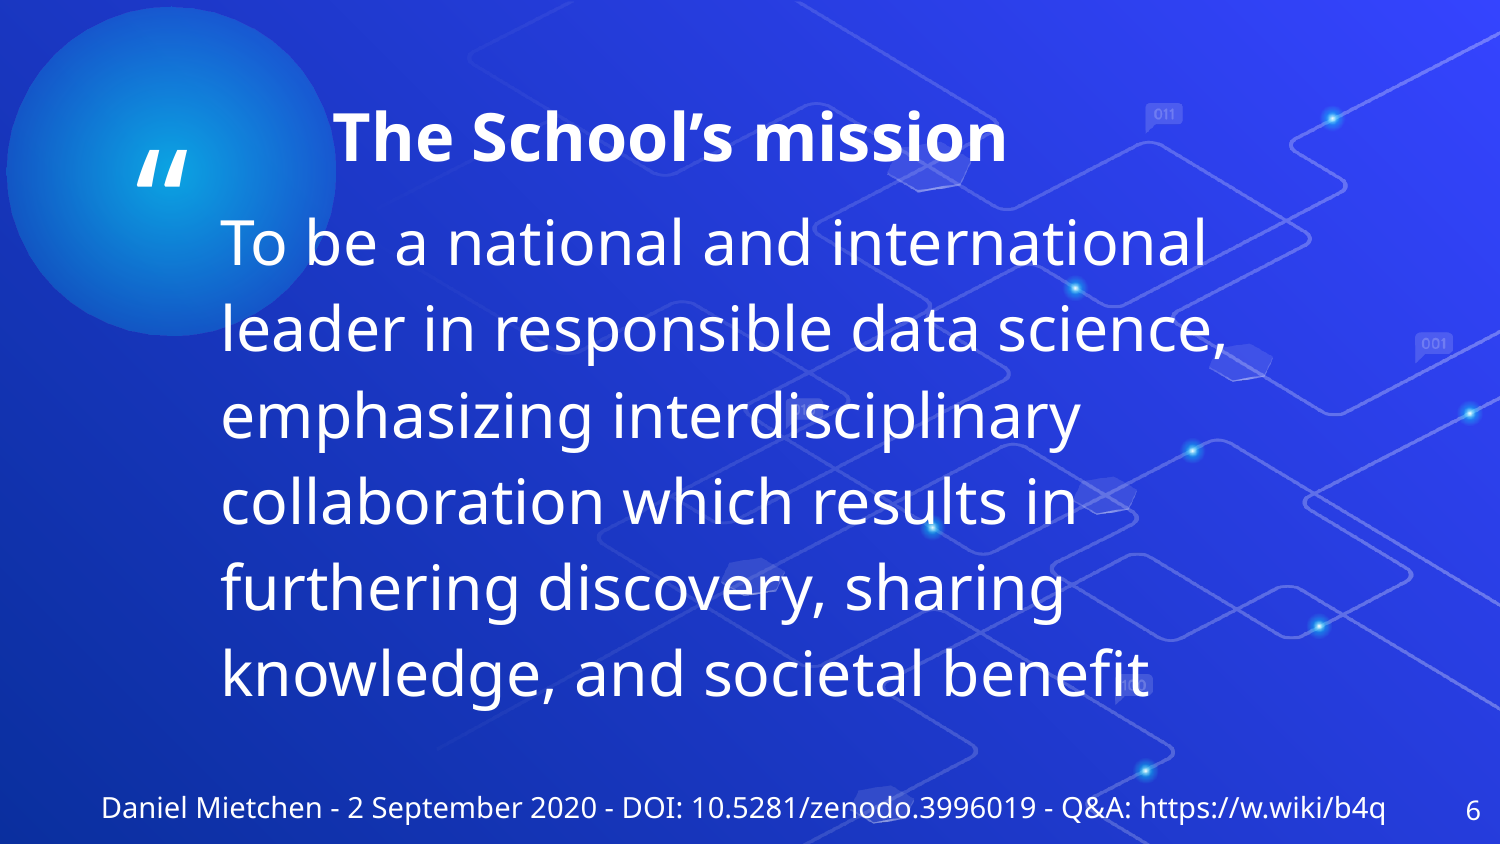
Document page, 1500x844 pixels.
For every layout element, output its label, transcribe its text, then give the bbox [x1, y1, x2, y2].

picture [0, 0, 1500, 844]
title The School’s mission [332, 33, 1320, 175]
text_box Daniel Mietchen - 2 September 2020 - DOI: 10.5281/zenodo.3996019 - Q&A: https://w.wiki/b4q [18, 774, 1471, 832]
list To be a national and international leader in responsible data science, emphasizing interdisciplinary collaboration which results in furthering discovery, sharing knowledge, and societal benefit [220, 192, 1371, 761]
slide_number 1 [1391, 779, 1482, 844]
